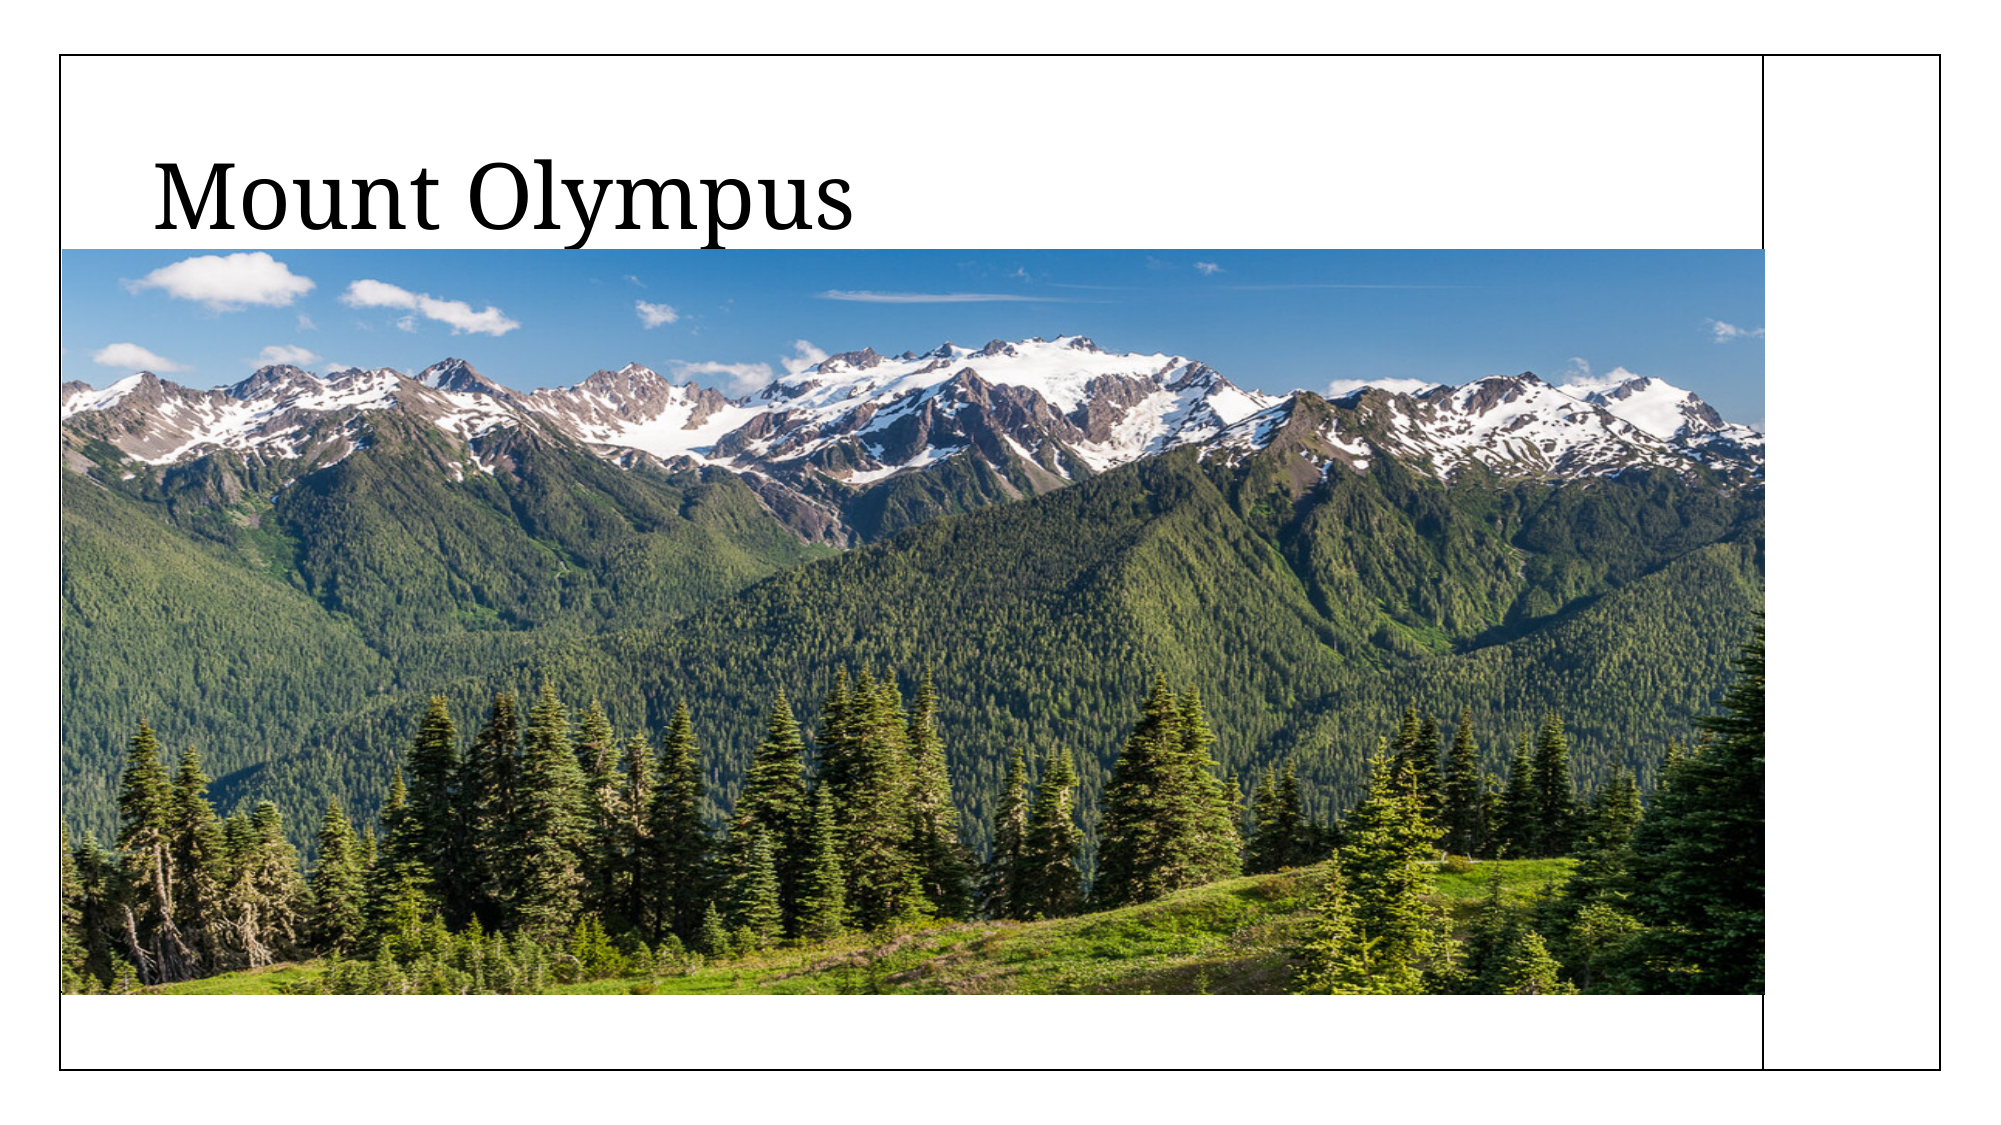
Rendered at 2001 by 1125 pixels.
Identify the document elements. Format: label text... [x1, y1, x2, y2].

picture [62, 249, 1765, 995]
title Mount Olympus [138, 90, 1695, 249]
